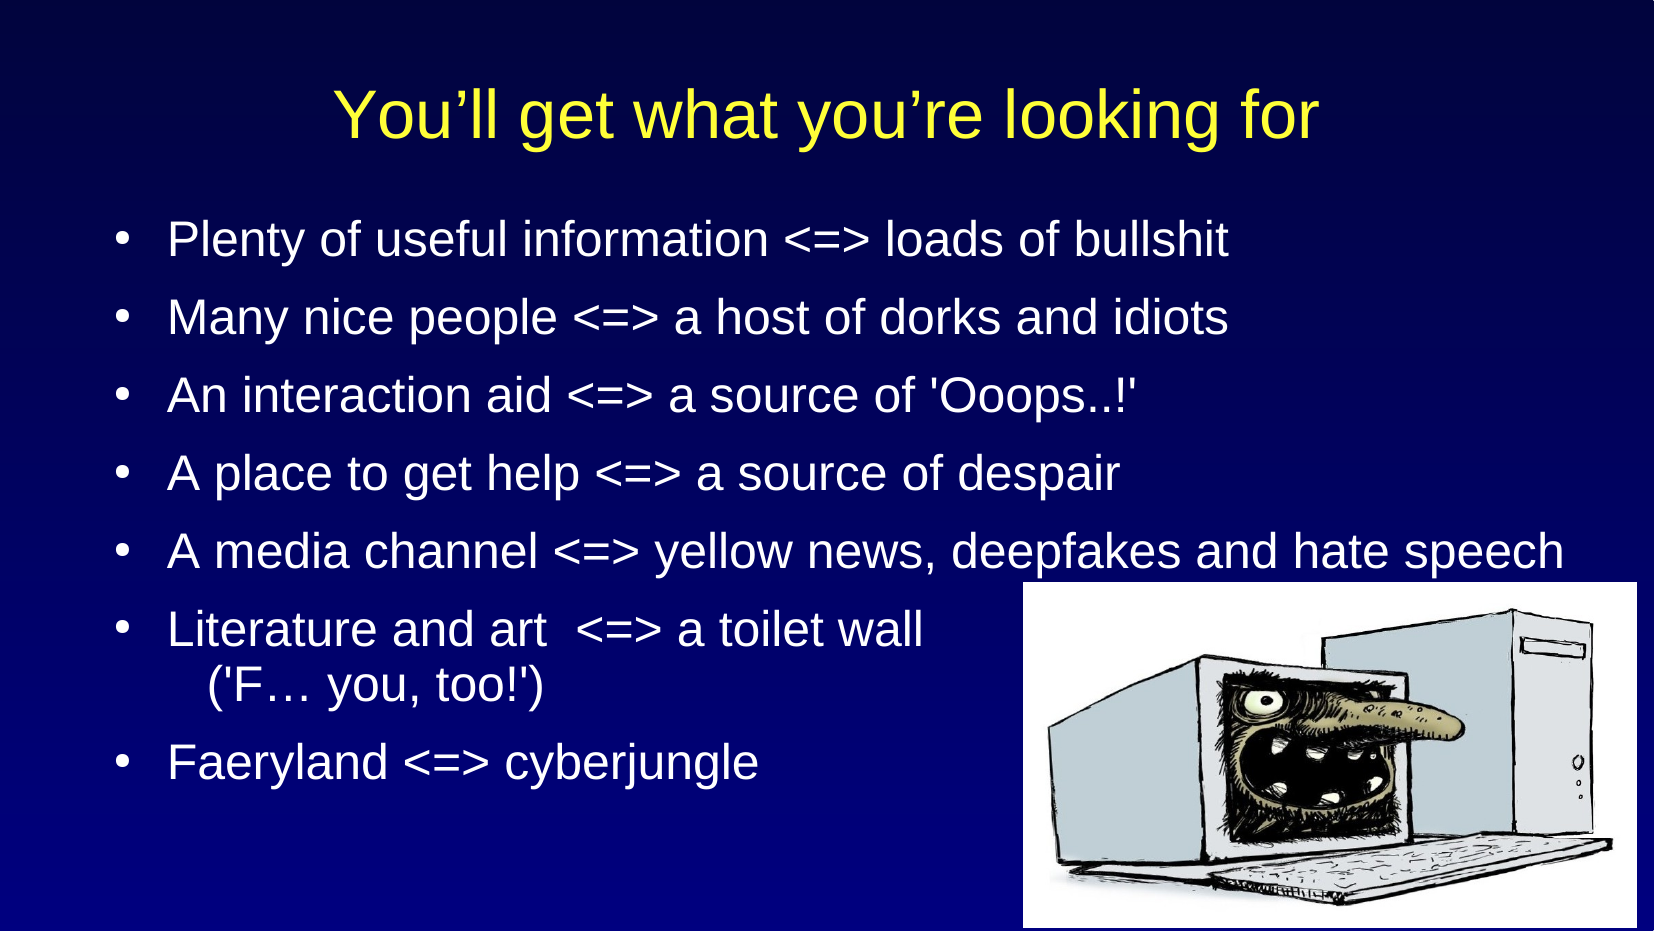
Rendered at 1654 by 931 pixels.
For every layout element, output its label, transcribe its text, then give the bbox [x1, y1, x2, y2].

title You’ll get what you’re looking for [82, 37, 1571, 193]
picture [1023, 582, 1637, 928]
list Plenty of useful information <=> loads of bullshit Many nice people <=> a host of dorks and idiots An interaction aid <=> a source of 'Ooops..!' A place to get help <=> a source of despair A media channel <=> yellow news, deepfakes and hate speech Literature and art <=> a toilet wall ('F… you, too!') Faeryland <=> cyberjungle [82, 211, 1571, 791]
